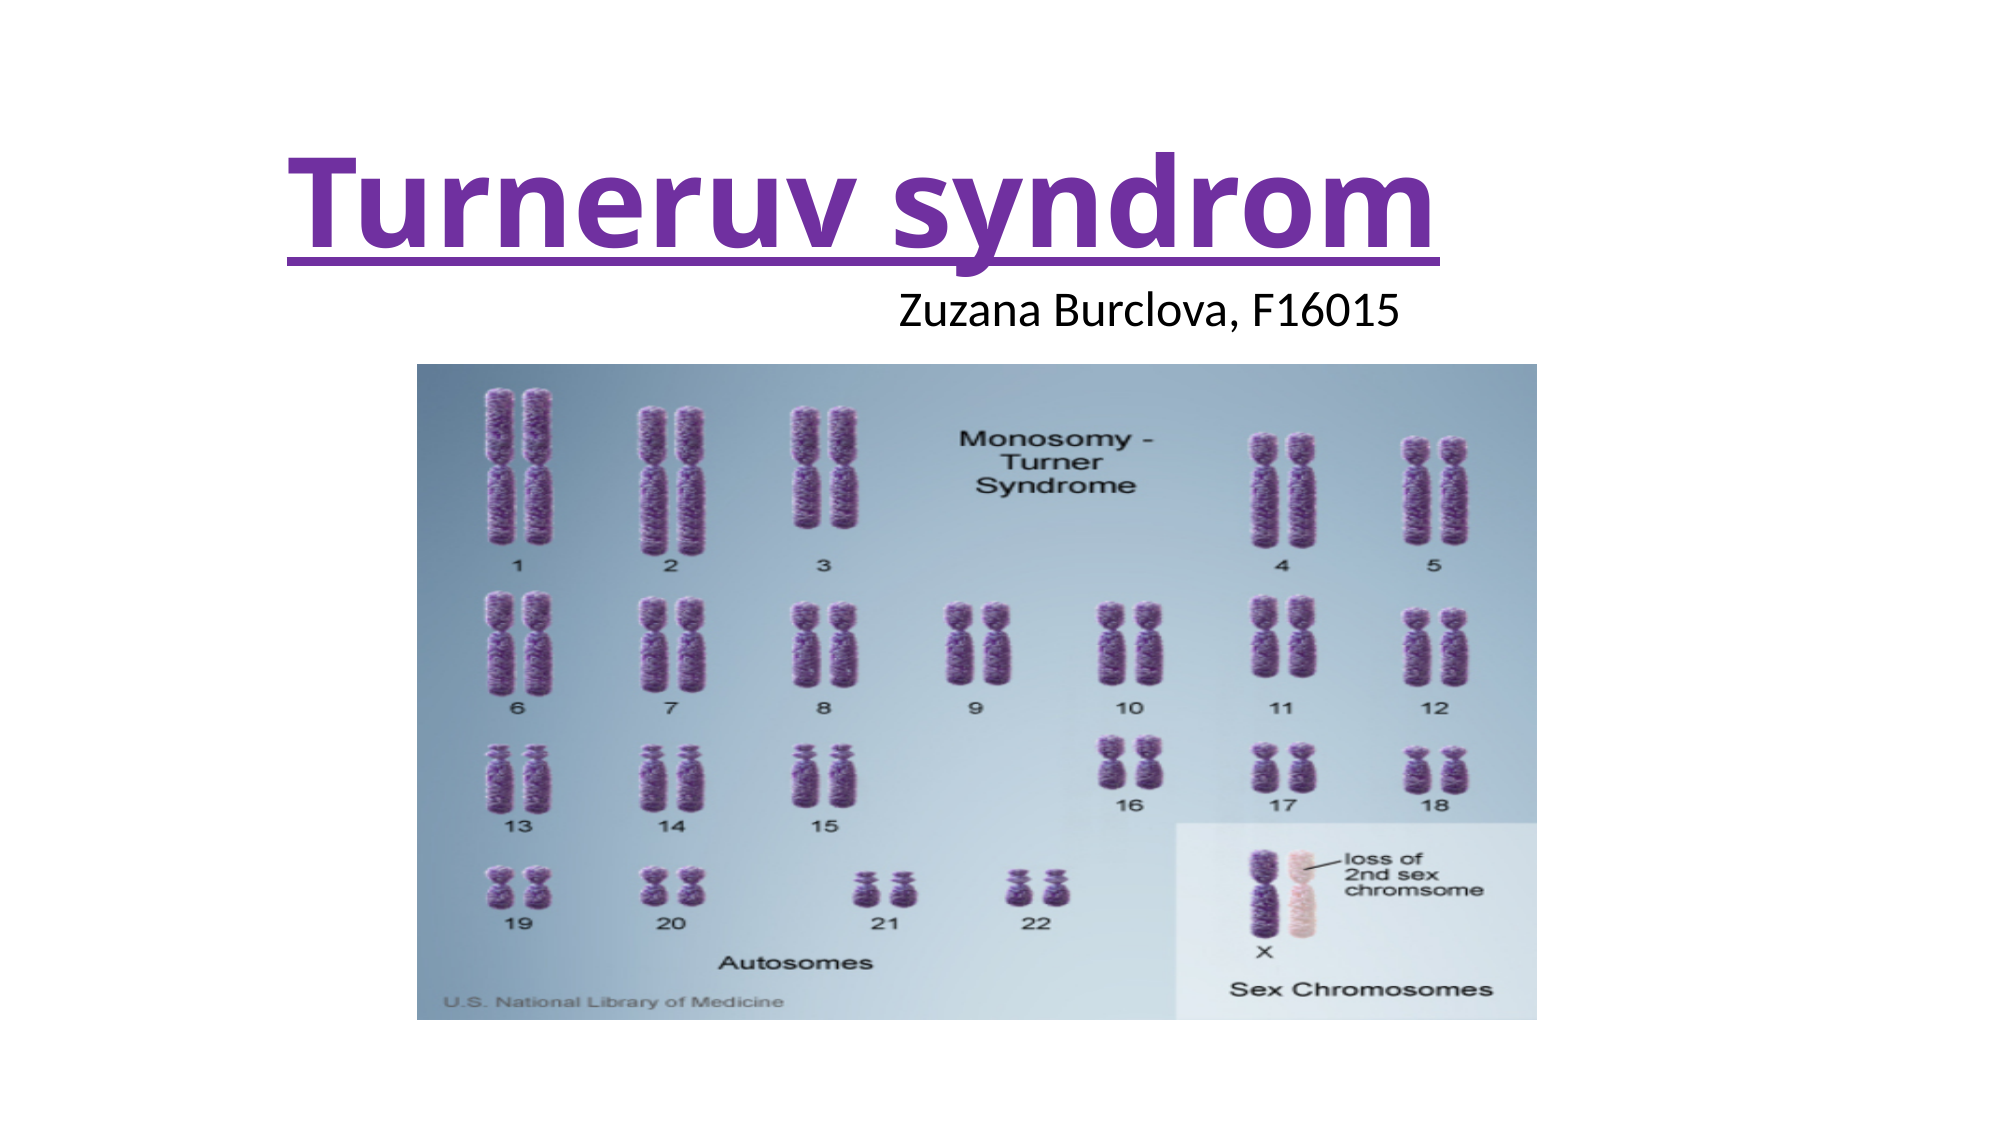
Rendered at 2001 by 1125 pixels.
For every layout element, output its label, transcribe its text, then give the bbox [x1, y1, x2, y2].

subtitle Zuzana Burclova, F16015 [399, 276, 1900, 548]
picture [417, 364, 1537, 1020]
title Turneruv syndrom [113, 0, 1614, 283]
